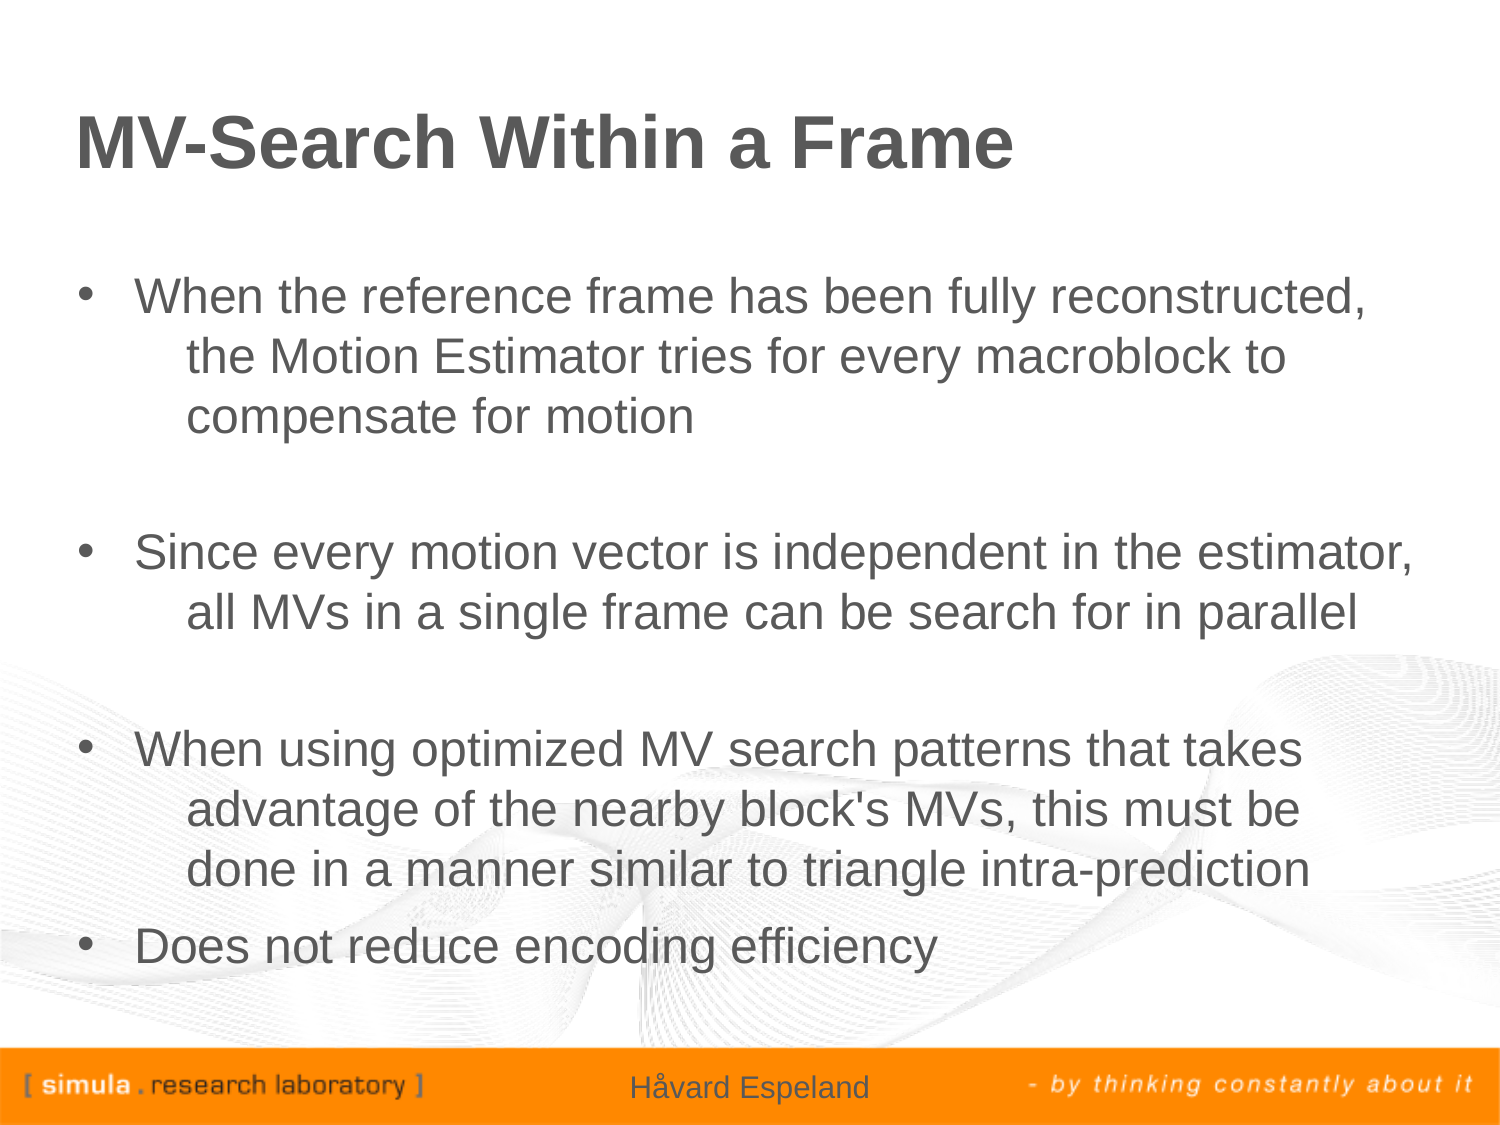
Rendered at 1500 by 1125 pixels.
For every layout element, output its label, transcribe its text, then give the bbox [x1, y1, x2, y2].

title MV-Search Within a Frame [75, 52, 1425, 226]
list When the reference frame has been fully reconstructed, the Motion Estimator tries for every macroblock to compensate for motion Since every motion vector is independent in the estimator, all MVs in a single frame can be search for in parallel When using optimized MV search patterns that takes advantage of the nearby block's MVs, this must be done in a manner similar to triangle intra-prediction Does not reduce encoding efficiency [75, 263, 1425, 1006]
picture [0, 654, 1500, 1125]
